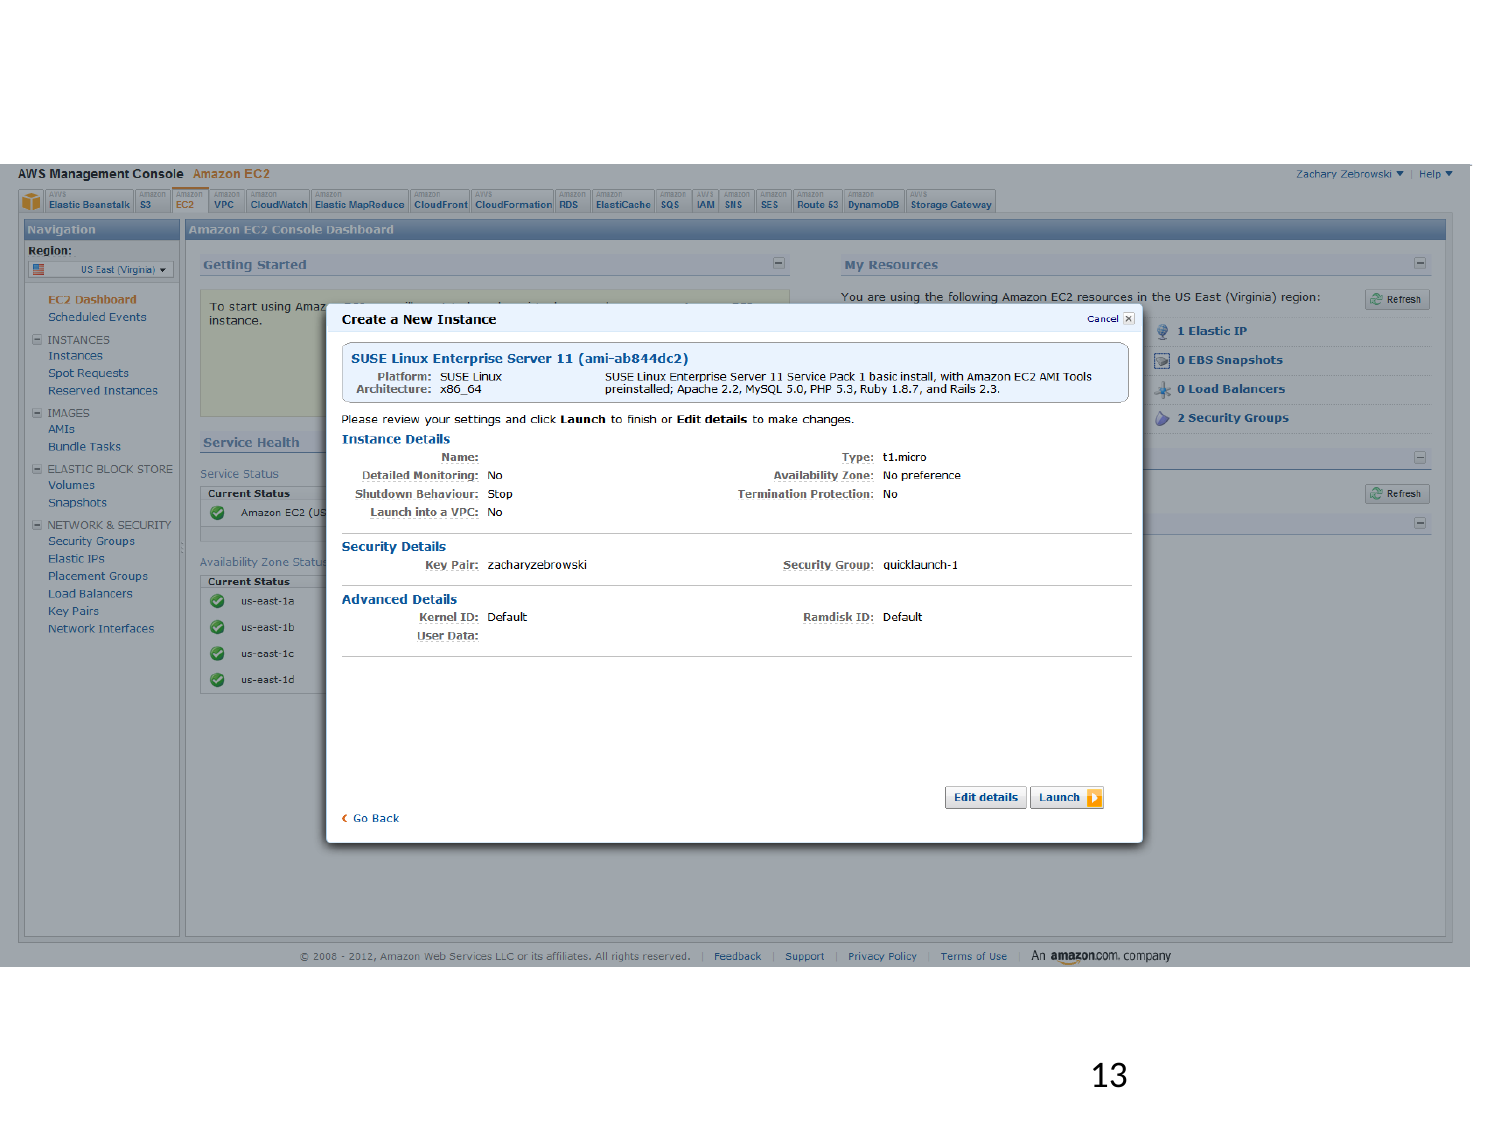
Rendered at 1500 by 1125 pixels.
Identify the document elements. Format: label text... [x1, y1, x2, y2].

picture [0, 164, 1473, 967]
slide_number <number> [1074, 1042, 1425, 1103]
